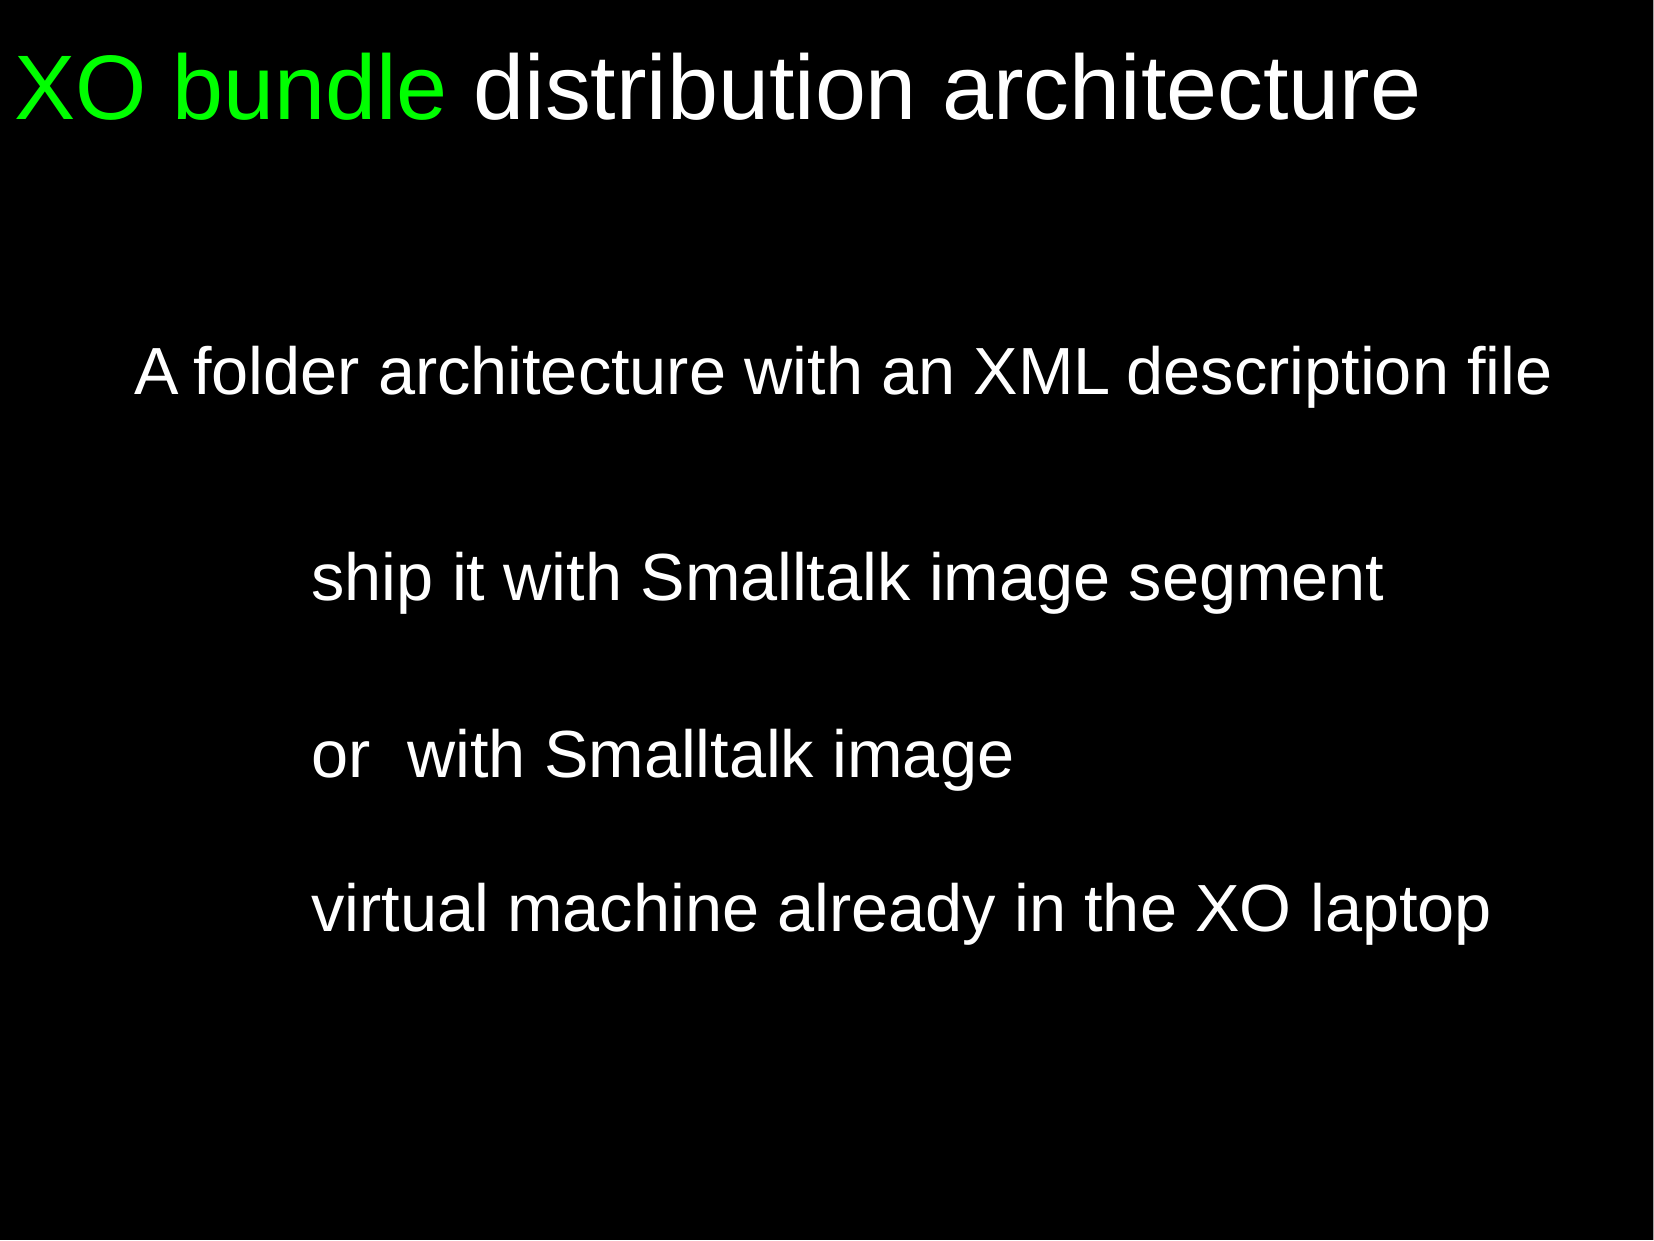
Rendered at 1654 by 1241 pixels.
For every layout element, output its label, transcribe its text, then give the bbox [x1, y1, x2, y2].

text_box A folder architecture with an XML description file [118, 324, 1595, 418]
text_box virtual machine already in the XO laptop [295, 862, 1536, 955]
text_box ship it with Smalltalk image segment [295, 531, 1536, 625]
text_box XO bundle distribution architecture [0, 29, 1565, 147]
text_box or with Smalltalk image [295, 708, 1536, 802]
